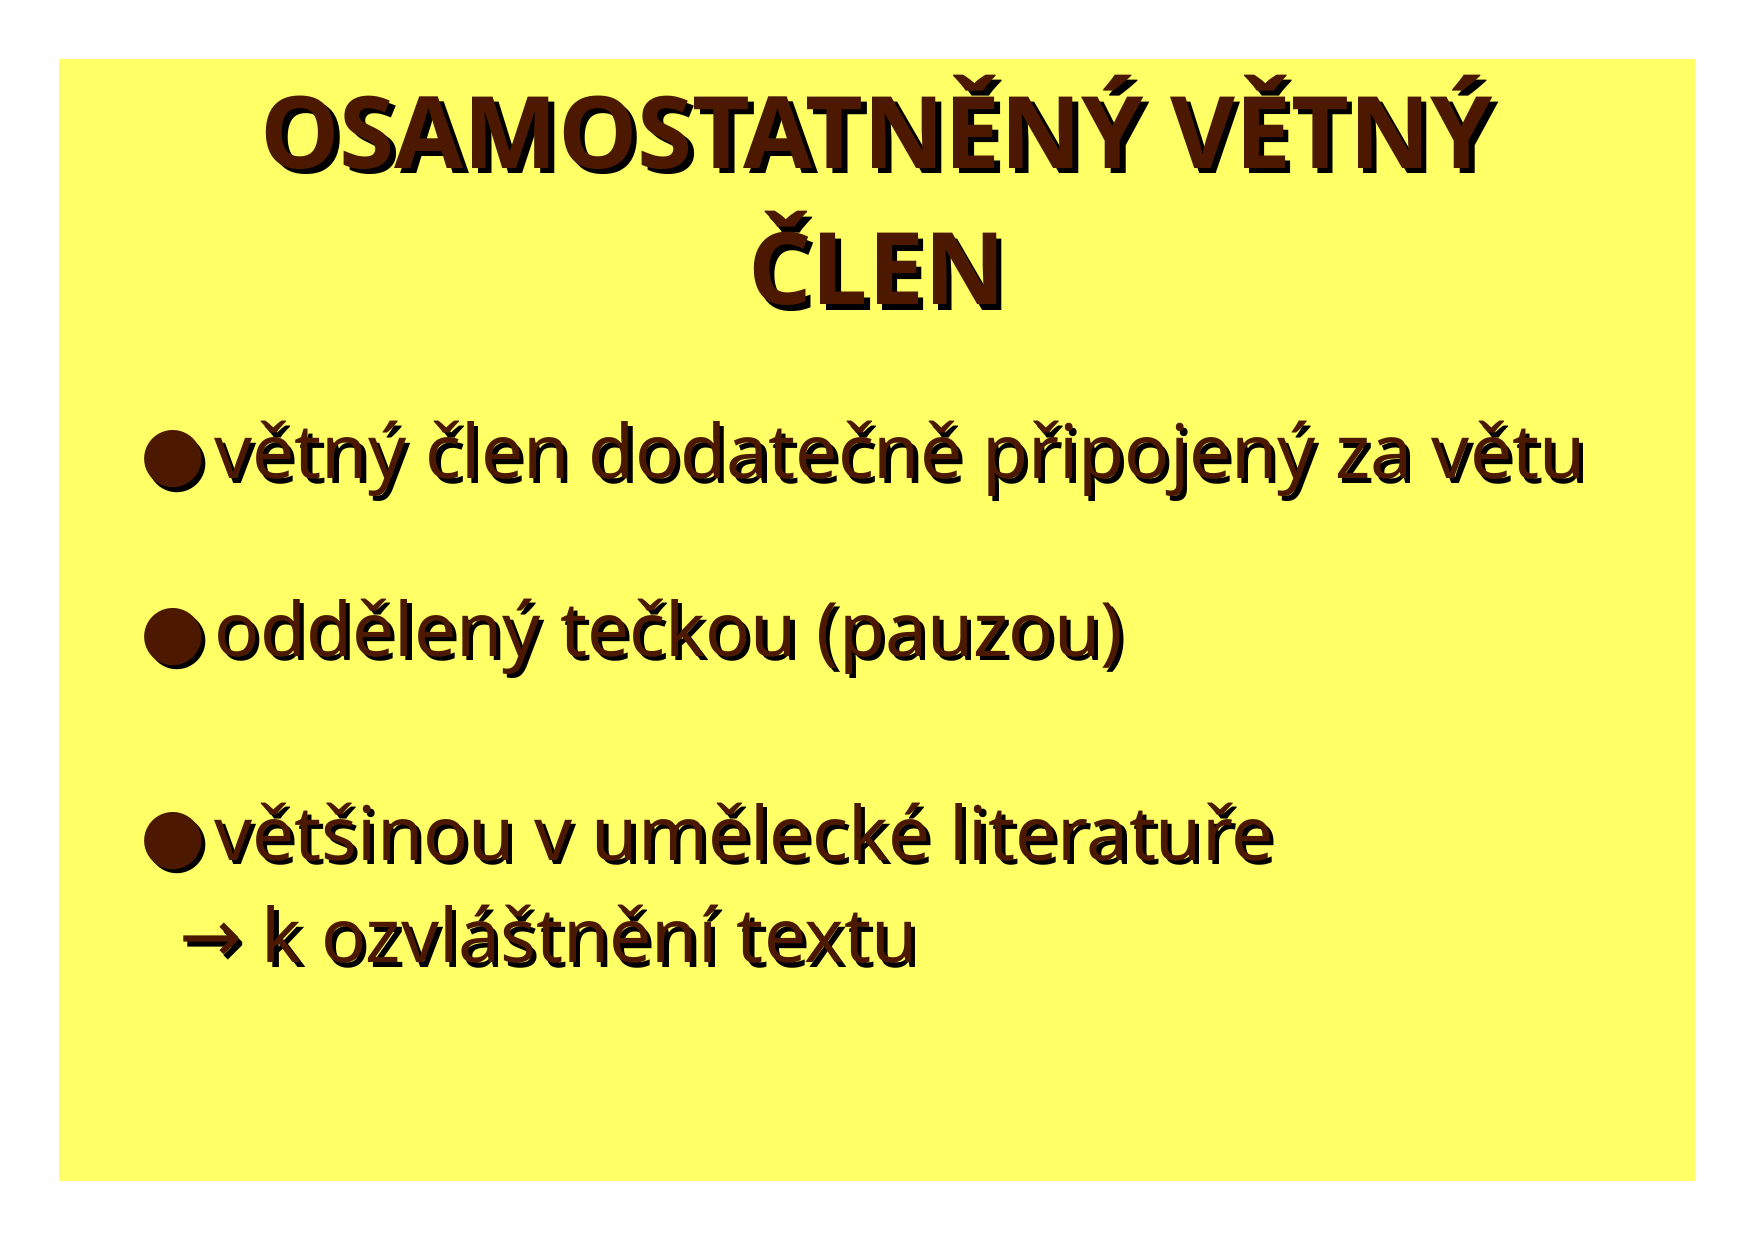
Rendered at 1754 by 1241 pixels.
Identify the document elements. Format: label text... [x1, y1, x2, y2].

title OSAMOSTATNĚNÝ VĚTNÝ ČLEN [140, 111, 1614, 284]
subtitle ● větný člen dodatečně připojený za větu ● oddělený tečkou (pauzou) ● většinou v umělecké literatuře → k ozvláštnění textu [140, 328, 1614, 1055]
